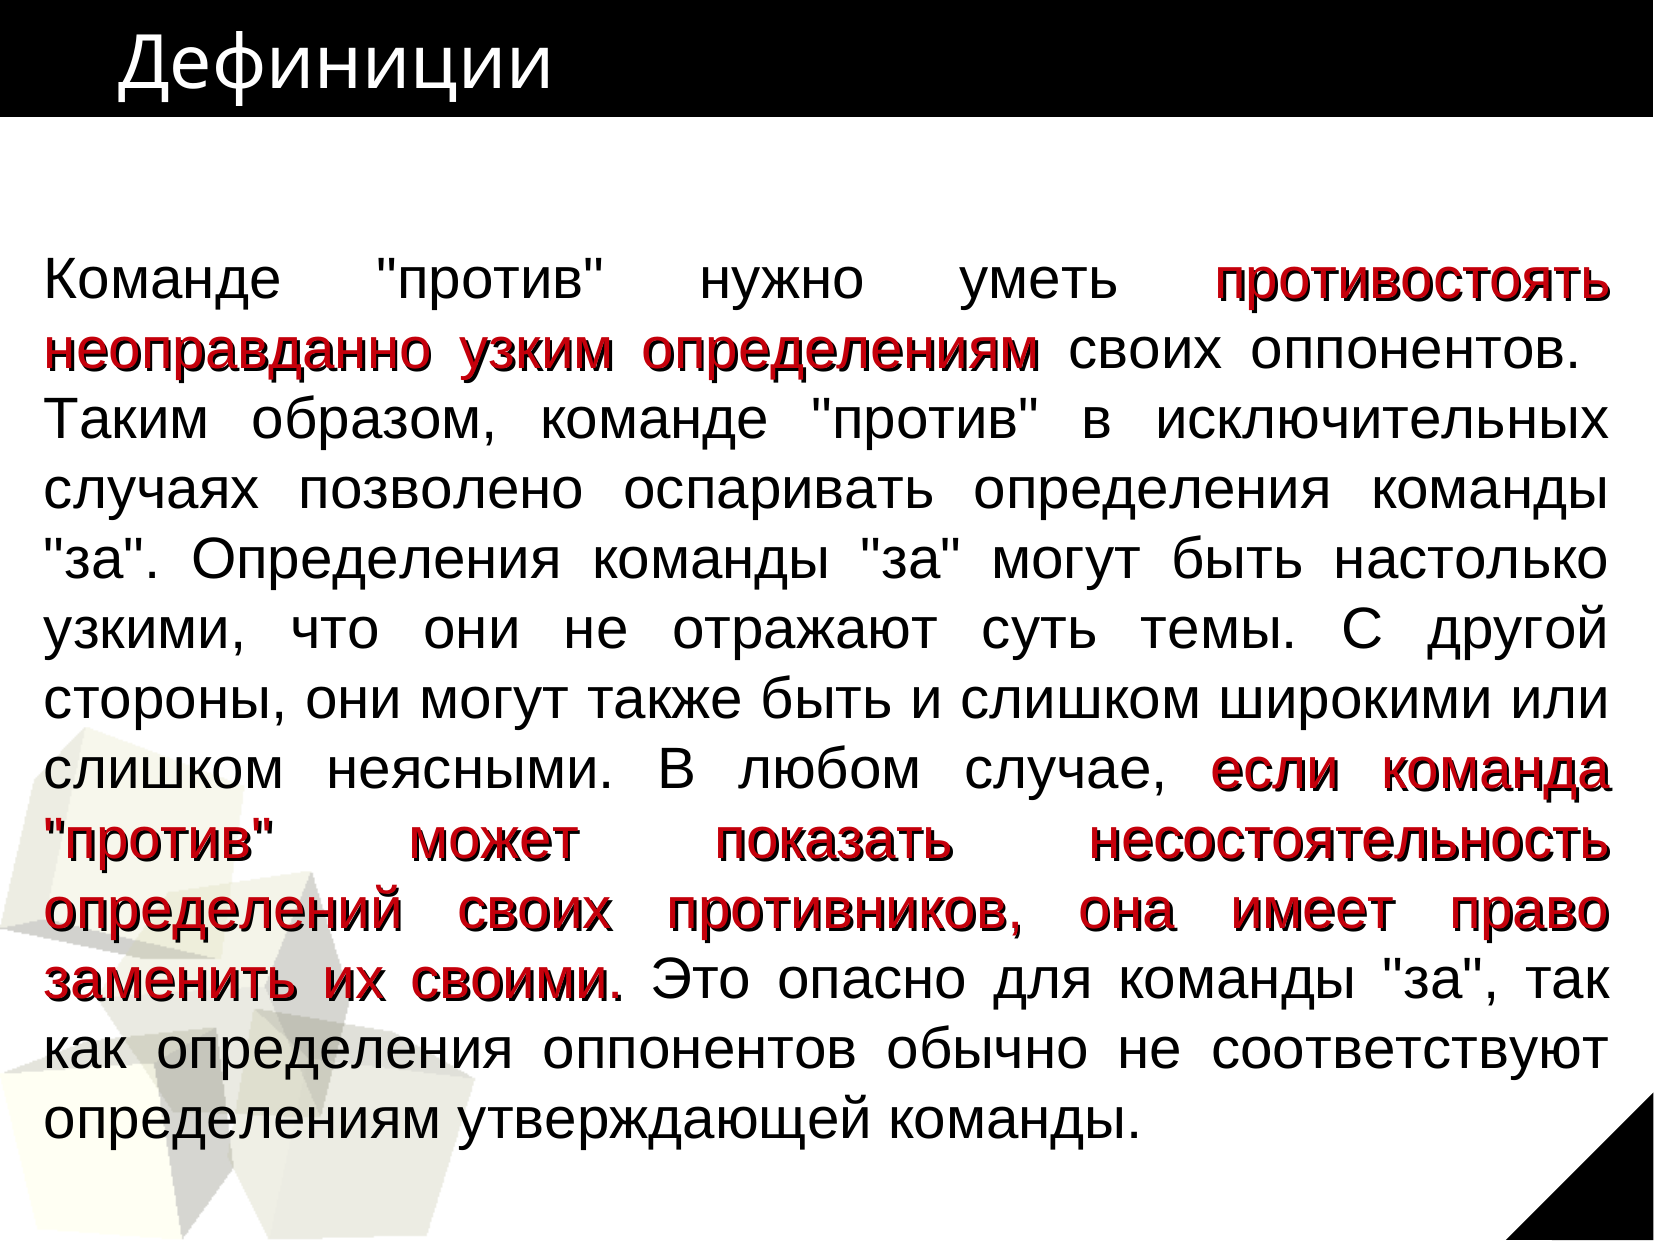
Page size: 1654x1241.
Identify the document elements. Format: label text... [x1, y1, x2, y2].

title Дефиниции [118, 6, 1595, 112]
subtitle Команде "против" нужно уметь противостоять неоправданно узким определениям своих оппонентов. Таким образом, команде "против" в исключительных случаях позволено оспаривать определения команды "за". Определения команды "за" могут быть настолько узкими, что они не отражают суть темы. С другой стороны, они могут также быть и слишком широкими или слишком неясными. В любом случае, если команда "против" может показать несостоятельность определений своих противников, она имеет право заменить их своими. Это опасно для команды "за", так как определения оппонентов обычно не соответствуют определениям утверждающей команды. [44, 184, 1611, 1207]
